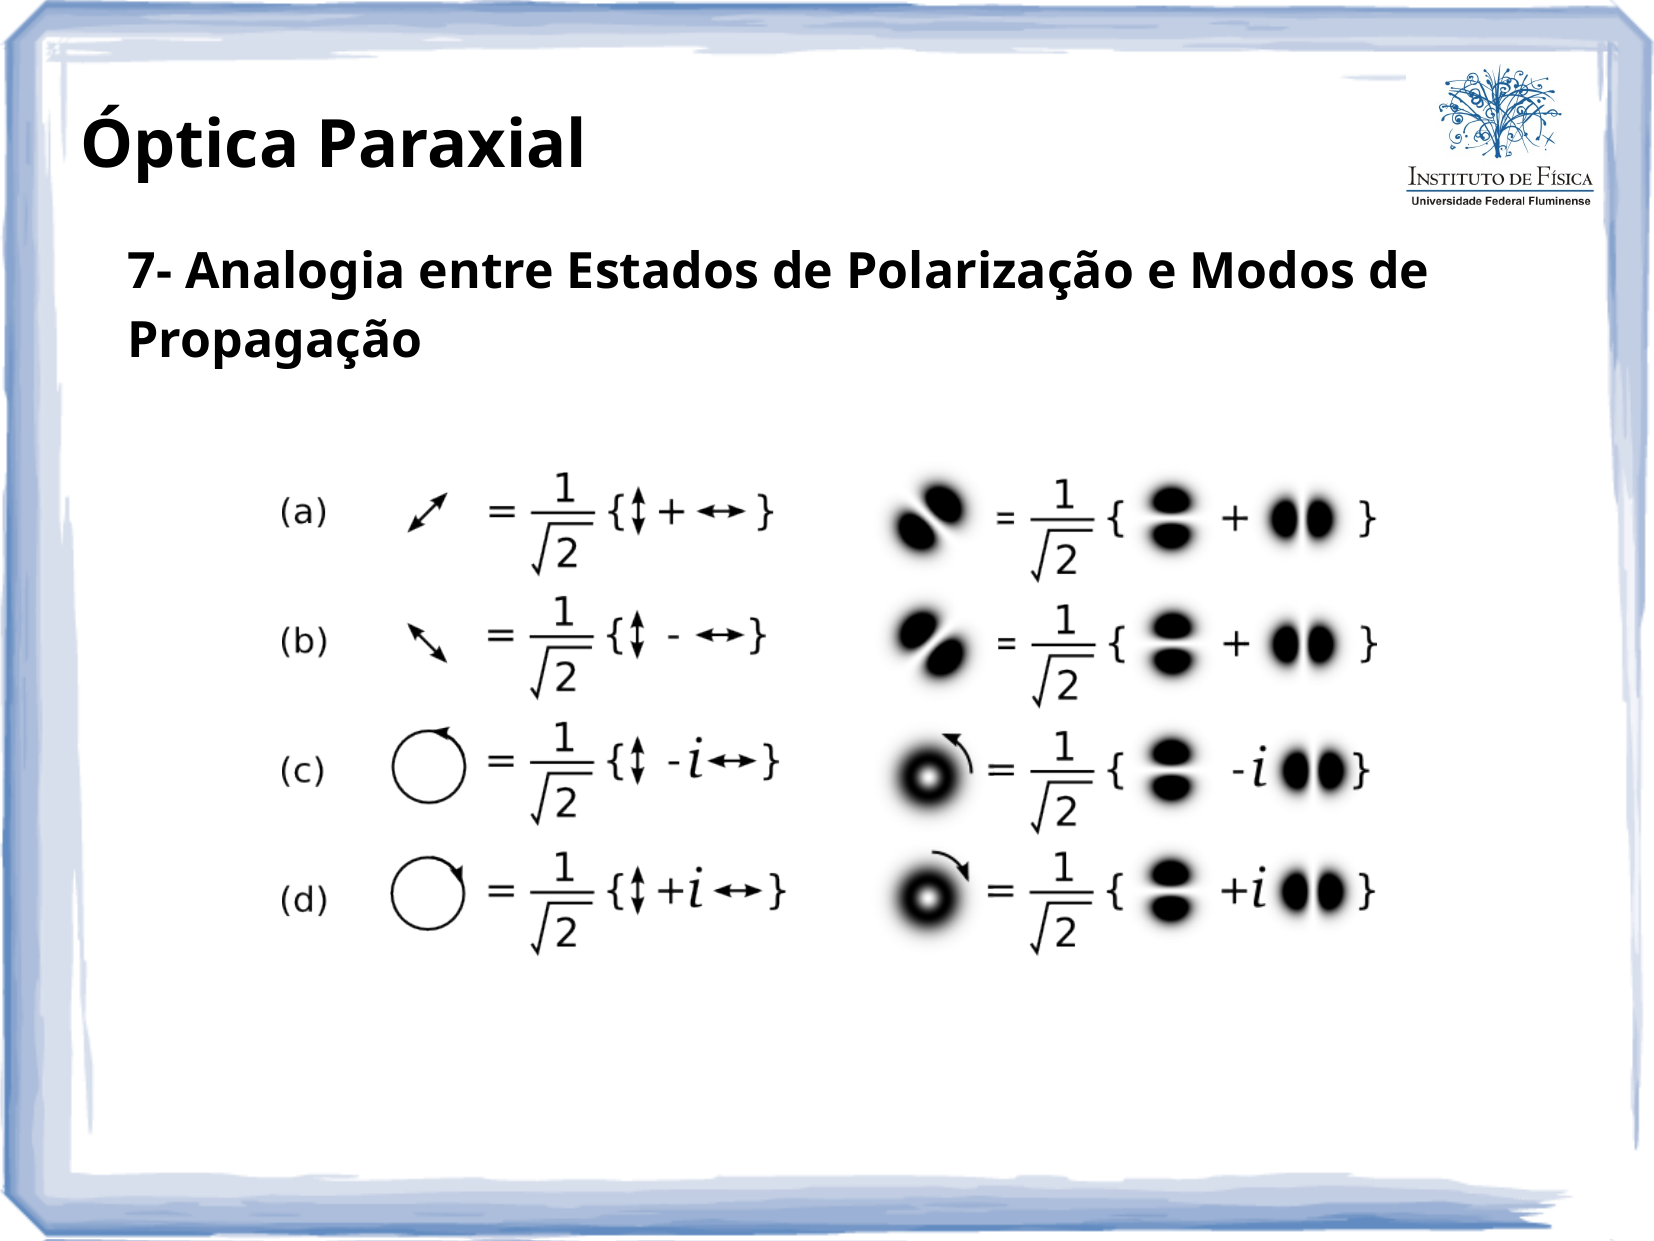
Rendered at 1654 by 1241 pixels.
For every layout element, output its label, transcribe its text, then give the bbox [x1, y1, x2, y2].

picture [0, 0, 1654, 1241]
text_box Óptica Paraxial [65, 88, 633, 181]
text_box 7- Analogia entre Estados de Polarização e Modos de Propagação [112, 227, 1589, 510]
